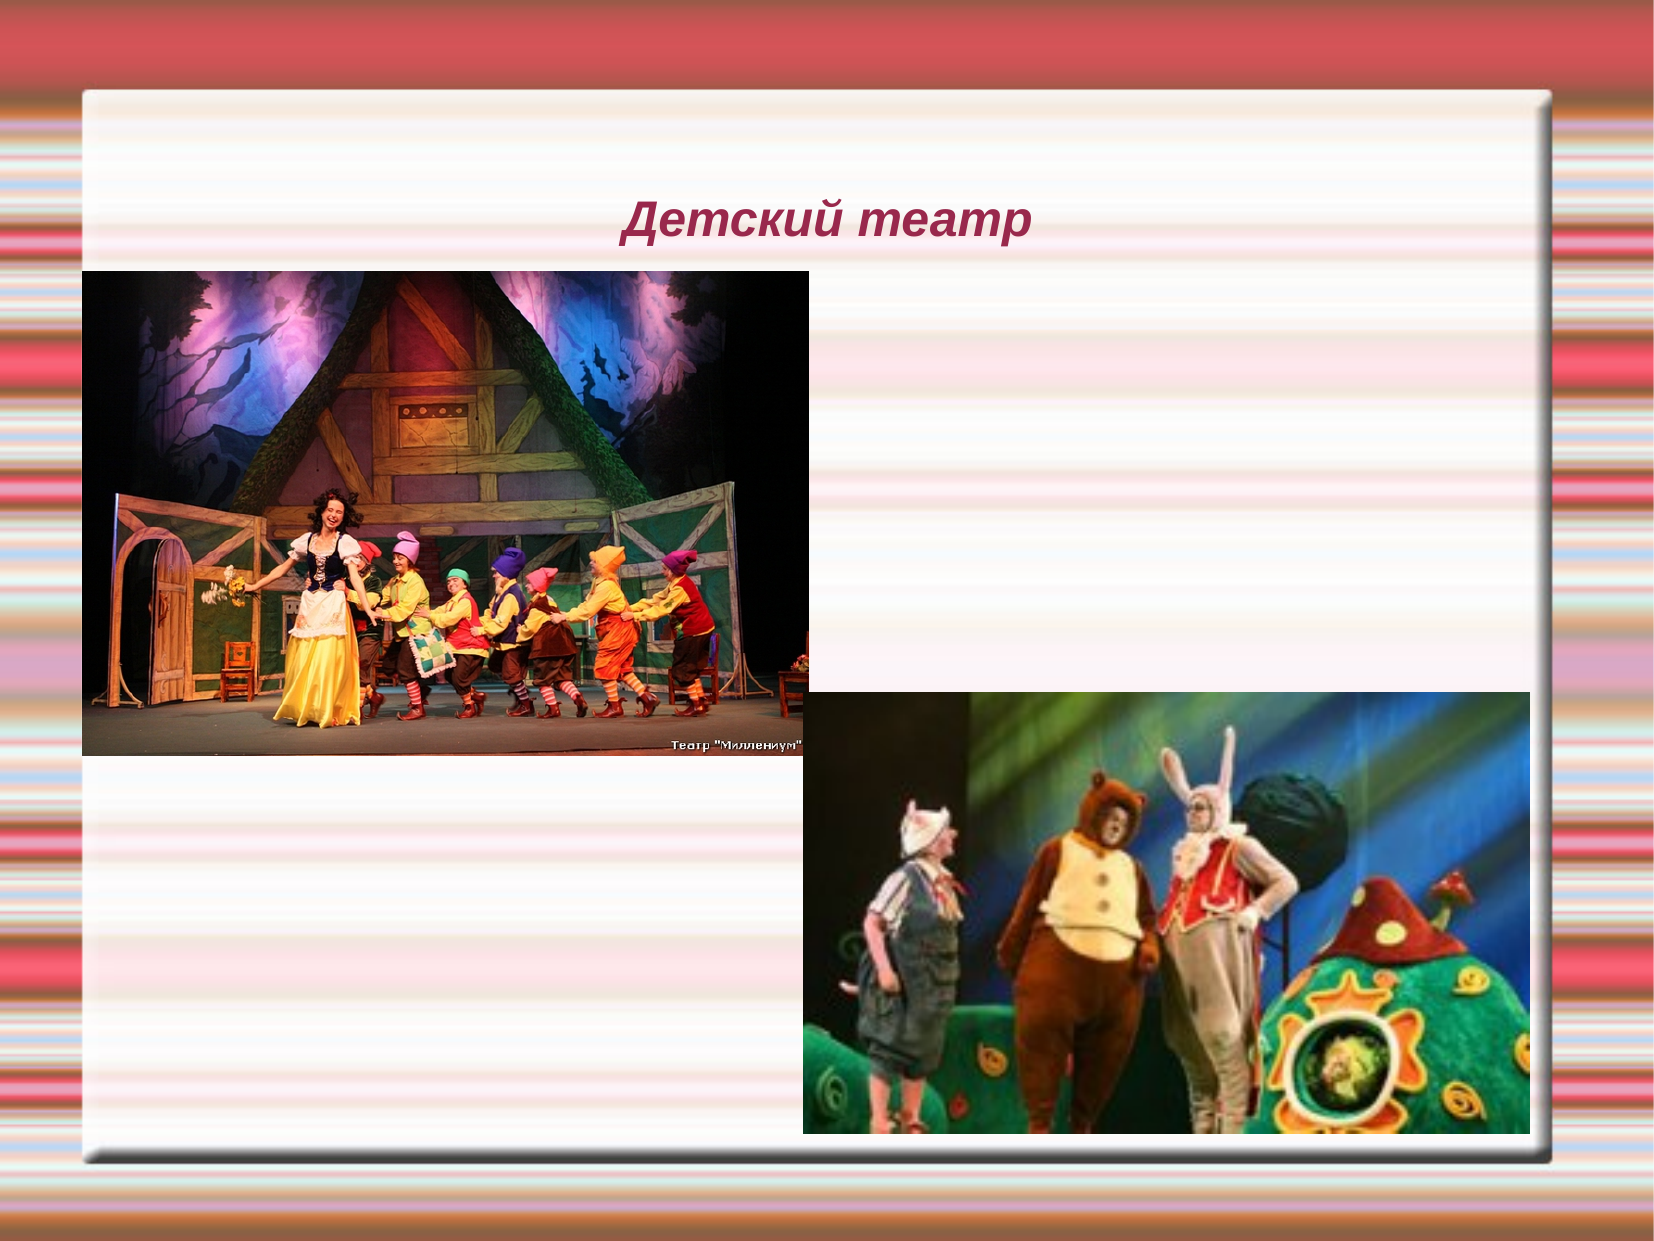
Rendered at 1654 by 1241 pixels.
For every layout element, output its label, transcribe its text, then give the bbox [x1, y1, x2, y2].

picture [0, 0, 1654, 1241]
title Детский театр [121, 114, 1534, 322]
